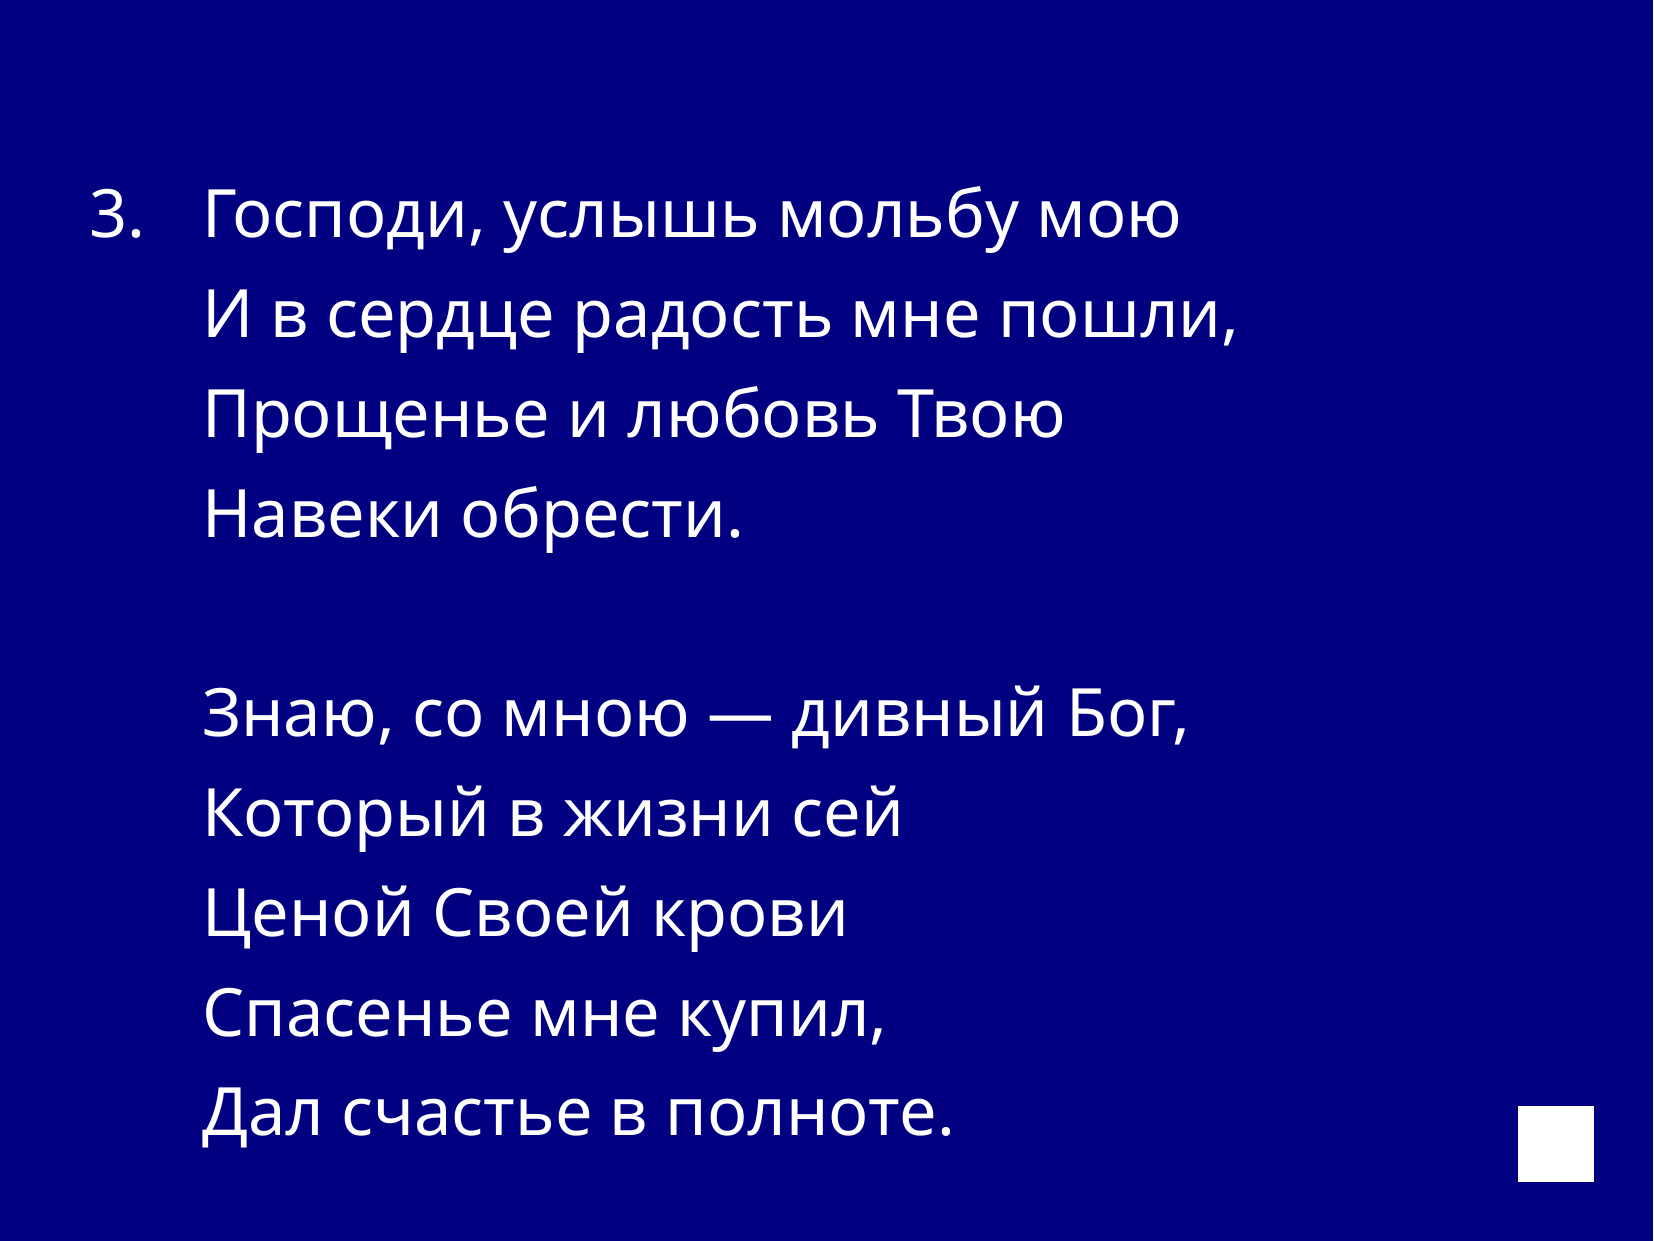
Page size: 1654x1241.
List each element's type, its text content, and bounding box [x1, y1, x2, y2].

text_box 3. Господи, услышь мольбу мою И в сердце радость мне пошли, Прощенье и любовь Твою Навеки обрести. Знаю, со мною — дивный Бог, Который в жизни сей Ценой Своей крови Спасенье мне купил, Дал счастье в полноте. [75, 150, 1576, 1163]
text_box [1518, 1106, 1594, 1182]
